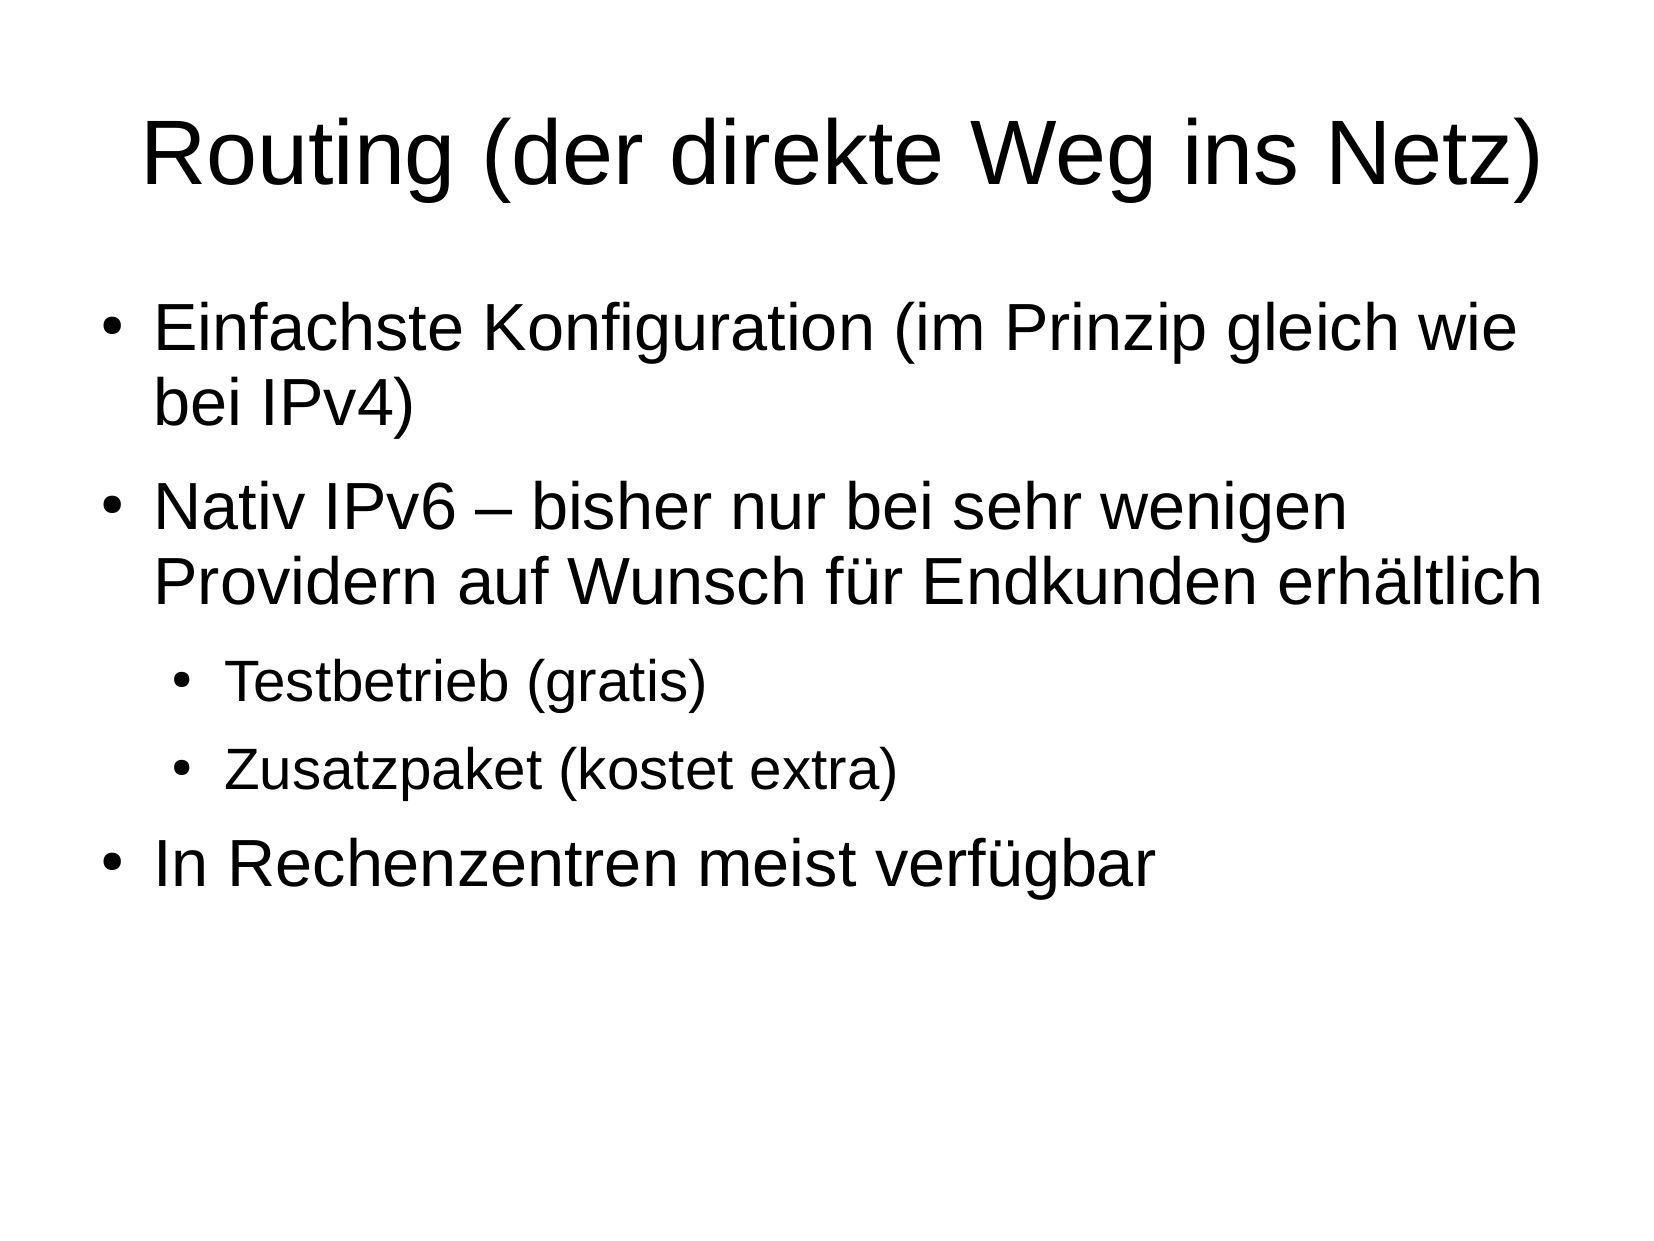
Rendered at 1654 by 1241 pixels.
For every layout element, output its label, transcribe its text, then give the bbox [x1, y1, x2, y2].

list Einfachste Konfiguration (im Prinzip gleich wie bei IPv4) Nativ IPv6 – bisher nur bei sehr wenigen Providern auf Wunsch für Endkunden erhältlich Testbetrieb (gratis) Zusatzpaket (kostet extra) In Rechenzentren meist verfügbar [82, 290, 1571, 1109]
title Routing (der direkte Weg ins Netz) [82, 49, 1571, 257]
